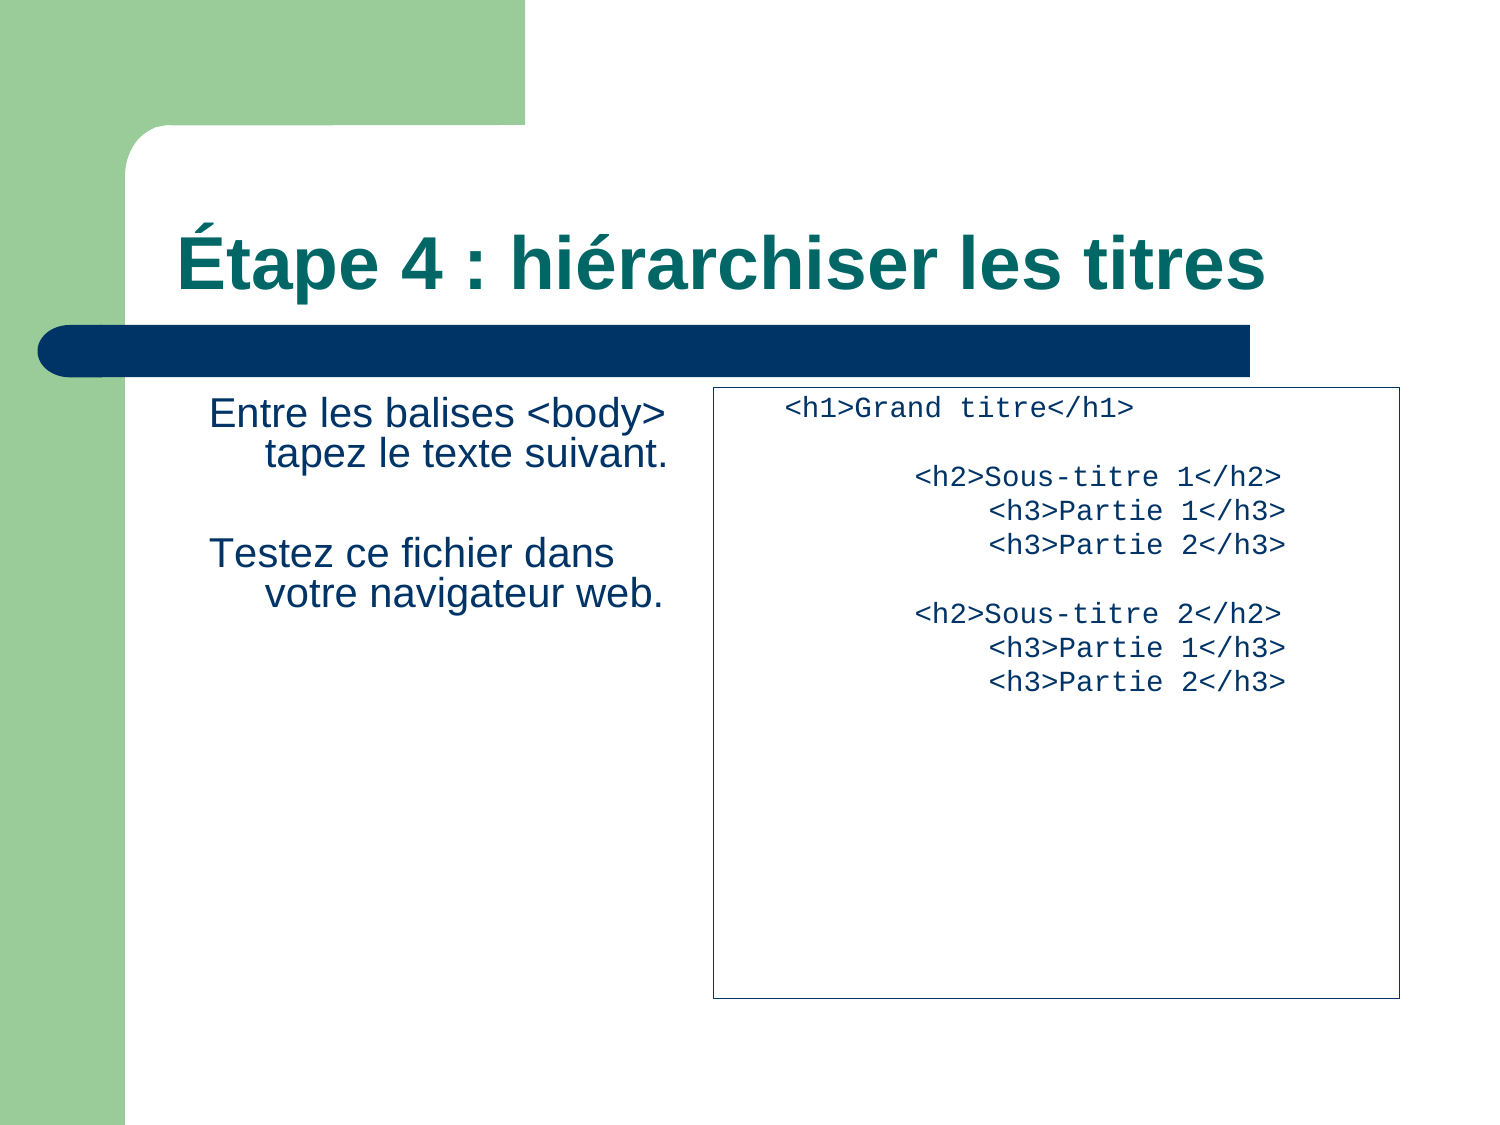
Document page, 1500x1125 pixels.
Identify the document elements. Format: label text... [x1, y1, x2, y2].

list Entre les balises <body> tapez le texte suivant. Testez ce fichier dans votre navigateur web. [137, 387, 703, 999]
title Étape 4 : hiérarchiser les titres [161, 125, 1426, 313]
list <h1>Grand titre</h1> <h2>Sous-titre 1</h2> <h3>Partie 1</h3> <h3>Partie 2</h3> <h2>Sous-titre 2</h2> <h3>Partie 1</h3> <h3>Partie 2</h3> [713, 387, 1400, 999]
